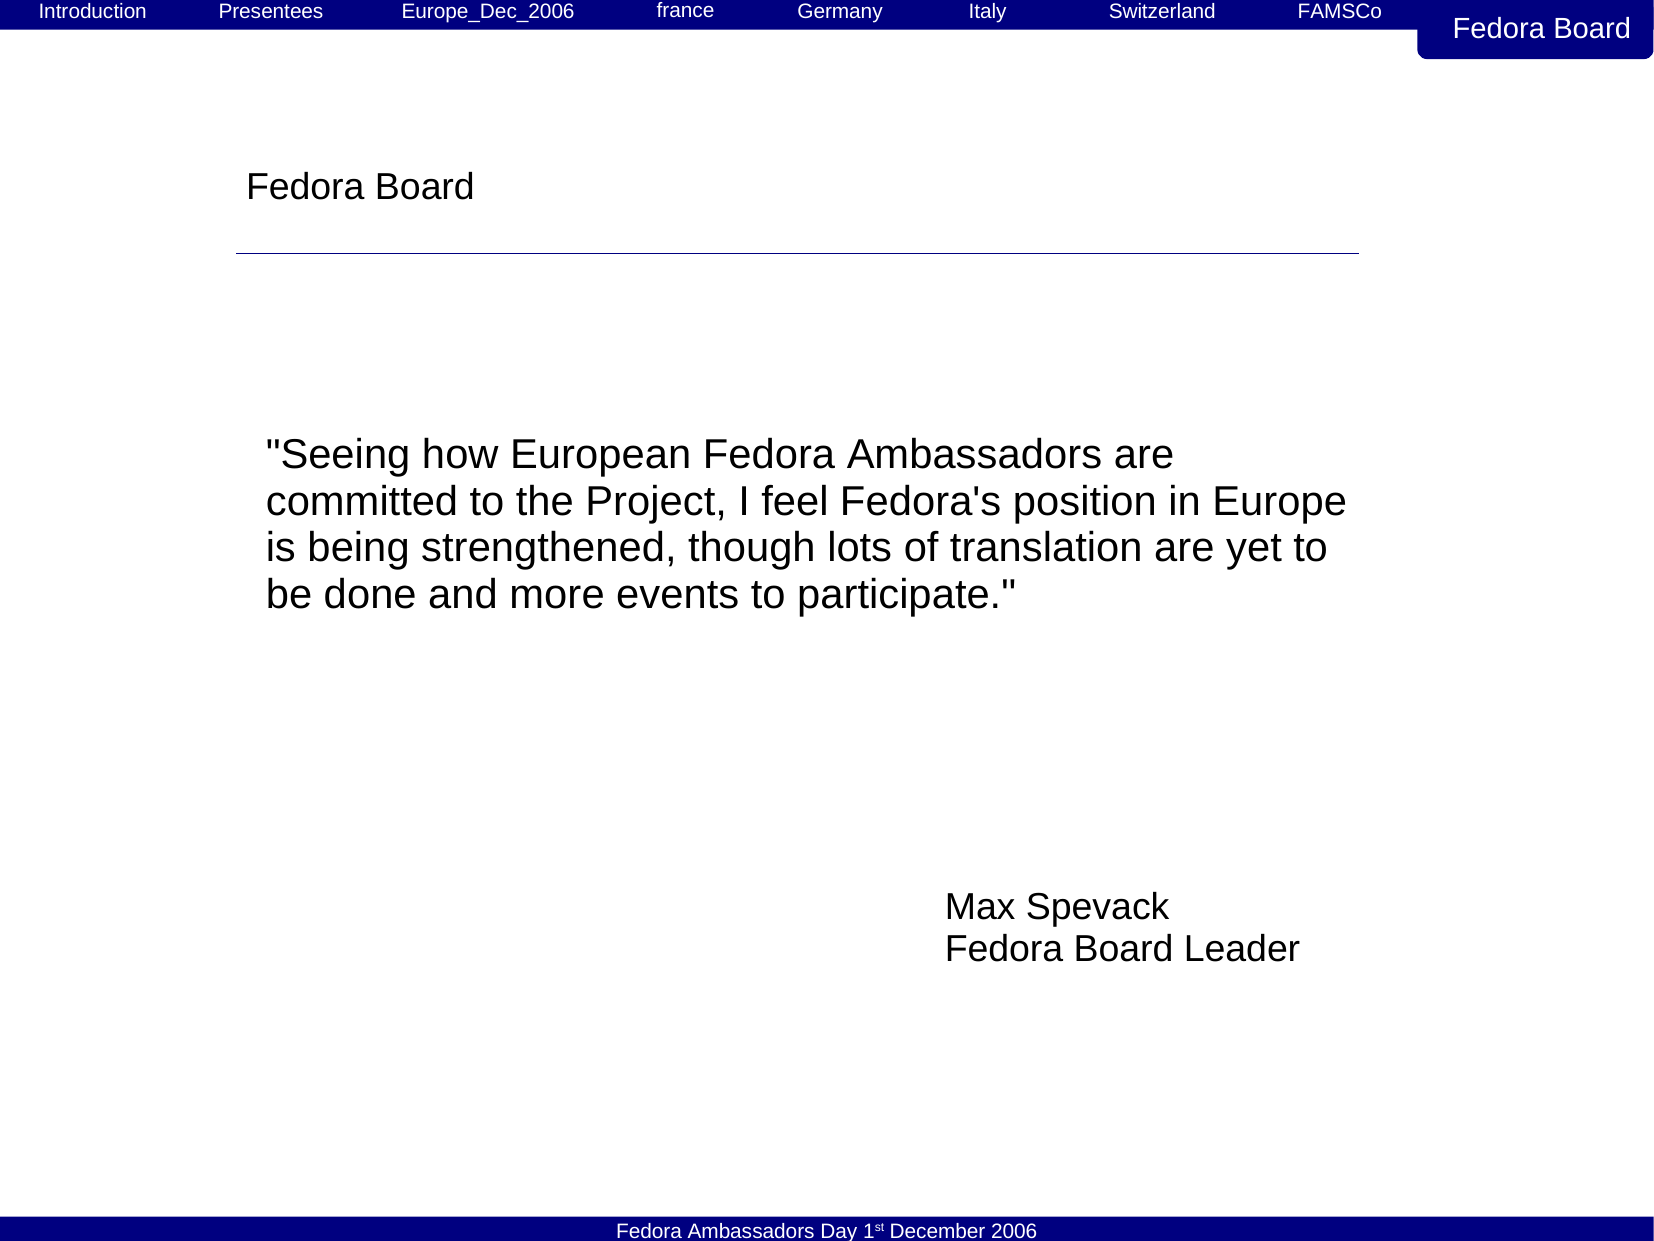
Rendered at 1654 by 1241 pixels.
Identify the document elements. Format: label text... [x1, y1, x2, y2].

text_box Fedora Board [246, 165, 475, 222]
text_box Fedora Board [1452, 11, 1629, 56]
text_box "Seeing how European Fedora Ambassadors are committed to the Project, I feel Fedora's position in Europe is being strengthened, though lots of translation are yet to be done and more events to participate." [265, 431, 1359, 680]
text_box [1417, 0, 1654, 60]
text_box Max Spevack Fedora Board Leader [944, 885, 1301, 998]
